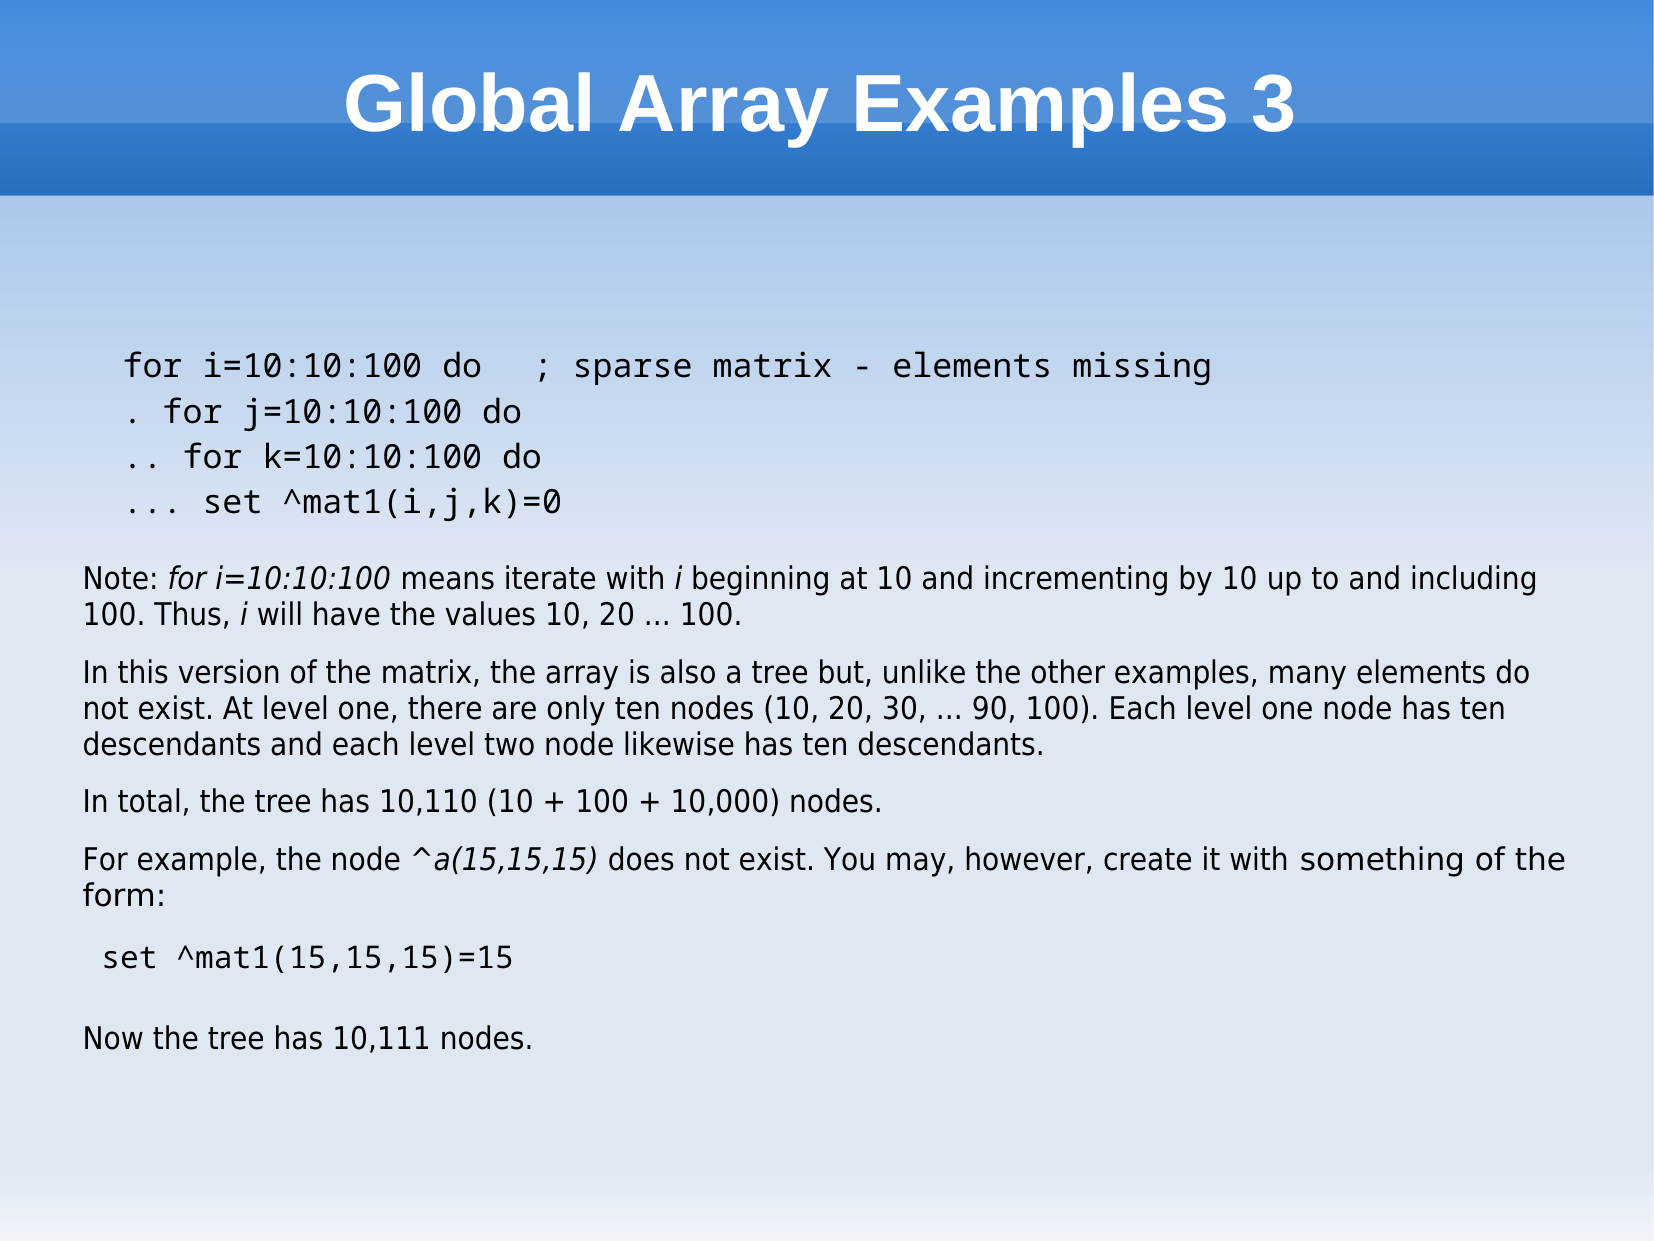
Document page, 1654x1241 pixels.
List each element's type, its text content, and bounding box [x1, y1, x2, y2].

title Global Array Examples 3 [76, 0, 1565, 208]
picture [0, 0, 1654, 1241]
subtitle for i=10:10:100 do ; sparse matrix - elements missing . for j=10:10:100 do .. for k=10:10:100 do ... set ^mat1(i,j,k)=0 Note: for i=10:10:100 means iterate with i beginning at 10 and incrementing by 10 up to and including 100. Thus, i will have the values 10, 20 ... 100. In this version of the matrix, the array is also a tree but, unlike the other examples, many elements do not exist. At level one, there are only ten nodes (10, 20, 30, ... 90, 100). Each level one node has ten descendants and each level two node likewise has ten descendants. In total, the tree has 10,110 (10 + 100 + 10,000) nodes. For example, the node ^a(15,15,15) does not exist. You may, however, create it with something of the form: set ^mat1(15,15,15)=15 Now the tree has 10,111 nodes. [82, 276, 1571, 1123]
